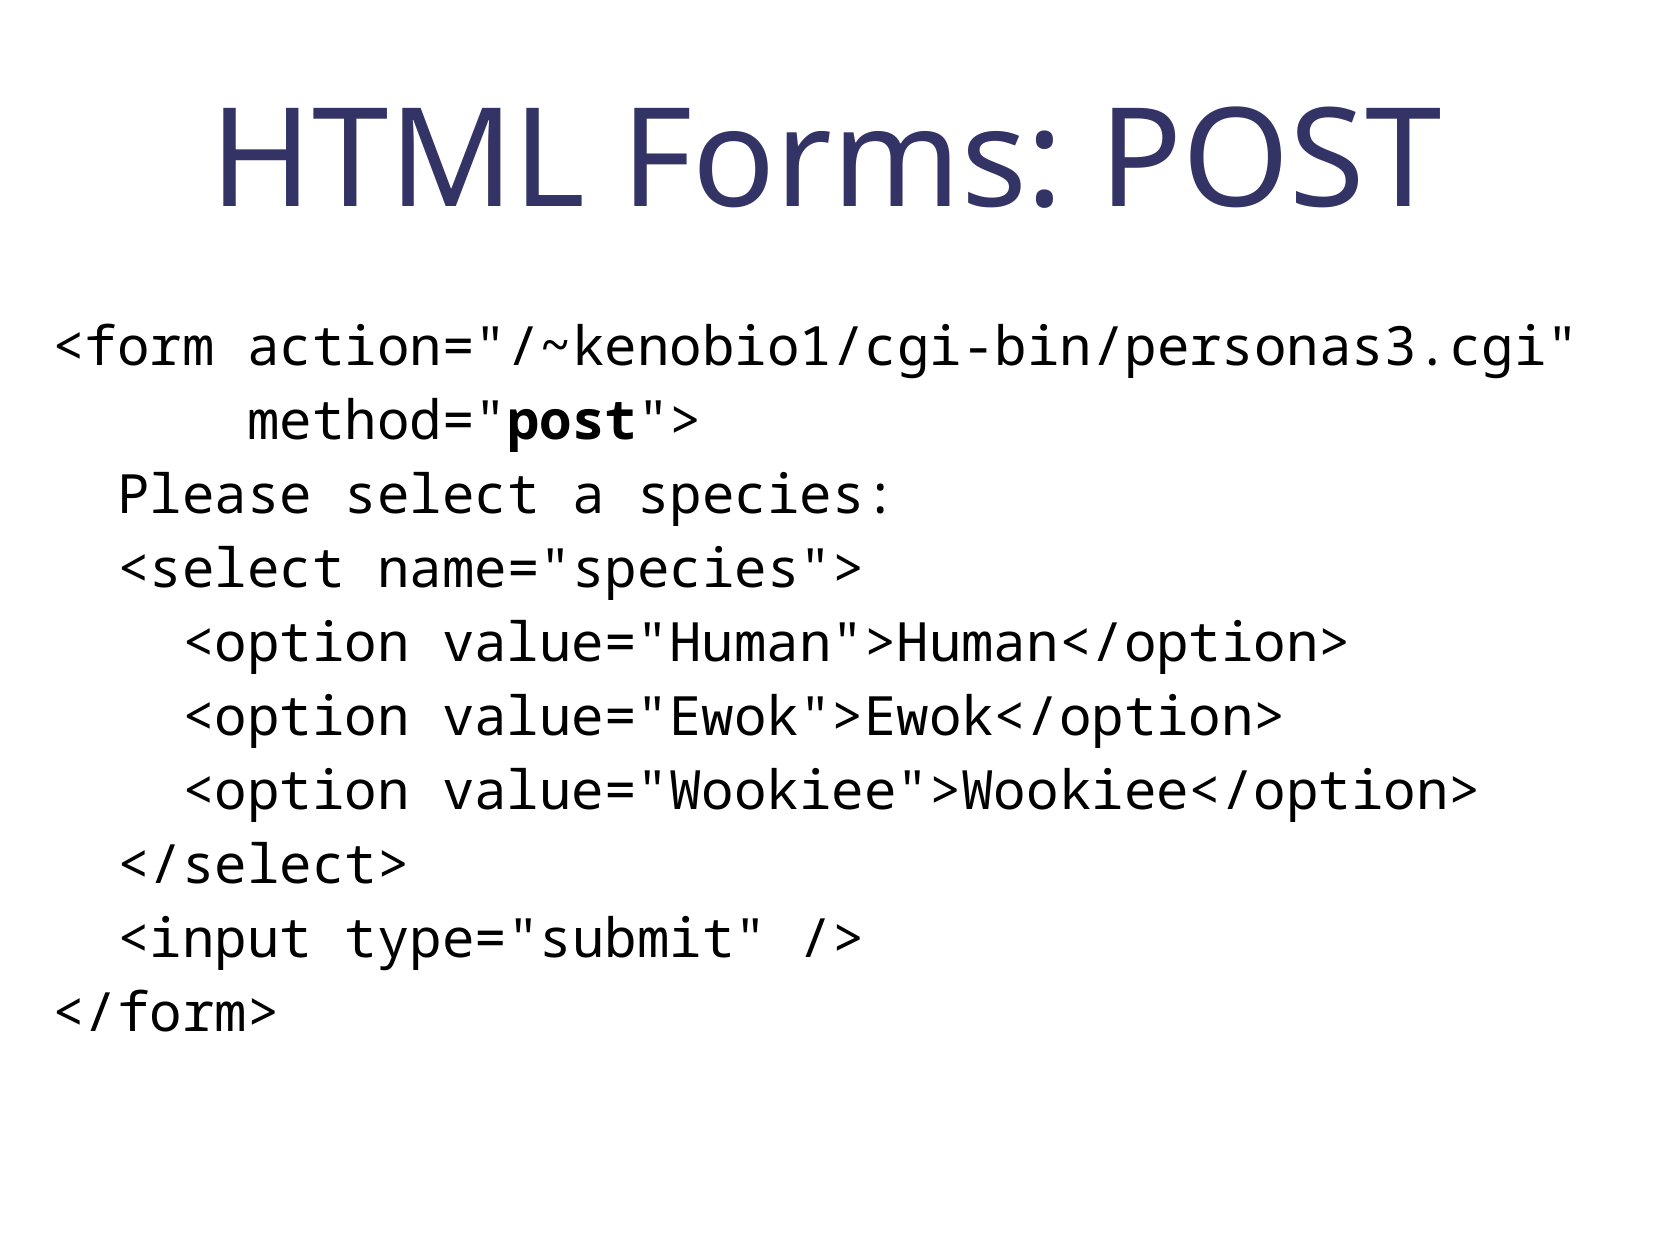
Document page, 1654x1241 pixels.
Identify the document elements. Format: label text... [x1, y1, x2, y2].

title HTML Forms: POST [82, 56, 1571, 250]
text_box <form action="/~kenobio1/cgi-bin/personas3.cgi" method="post"> Please select a species: <select name="species"> <option value="Human">Human</option> <option value="Ewok">Ewok</option> <option value="Wookiee">Wookiee</option> </select> <input type="submit" /> </form> [37, 300, 1654, 975]
